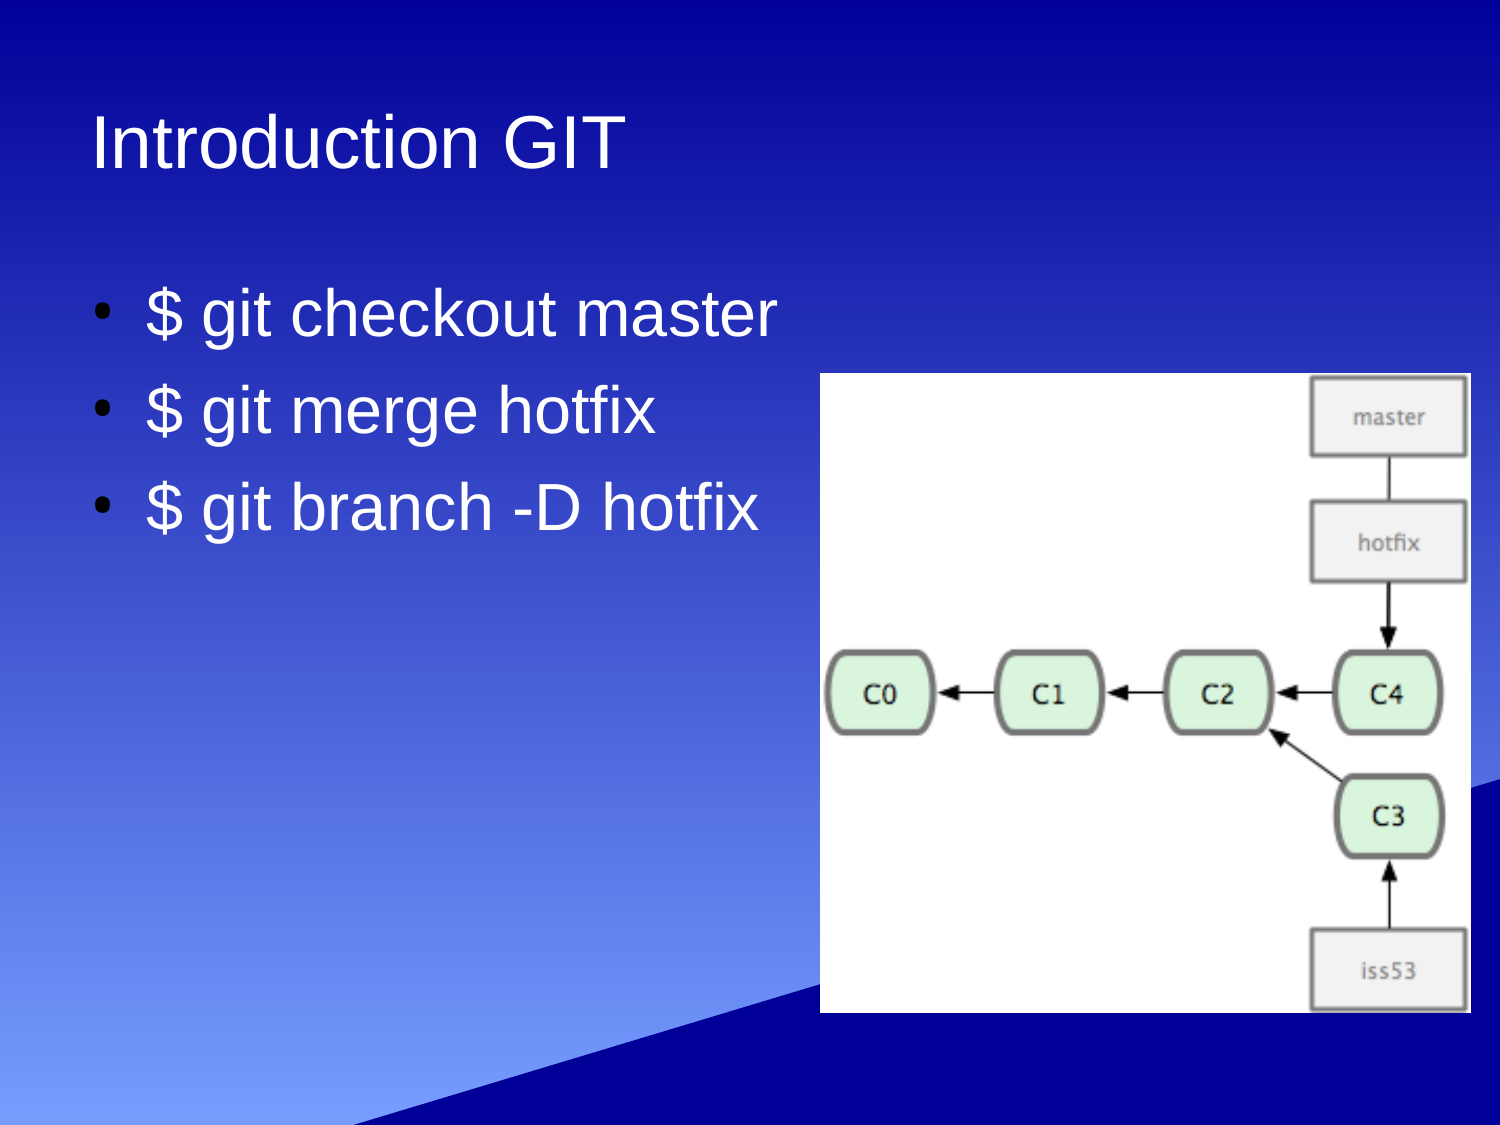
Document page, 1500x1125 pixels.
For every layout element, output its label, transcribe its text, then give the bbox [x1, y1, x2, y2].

list $ git checkout master $ git merge hotfix $ git branch -D hotfix [75, 262, 1426, 1005]
title Introduction GIT [75, 45, 1426, 233]
picture [820, 373, 1471, 1014]
